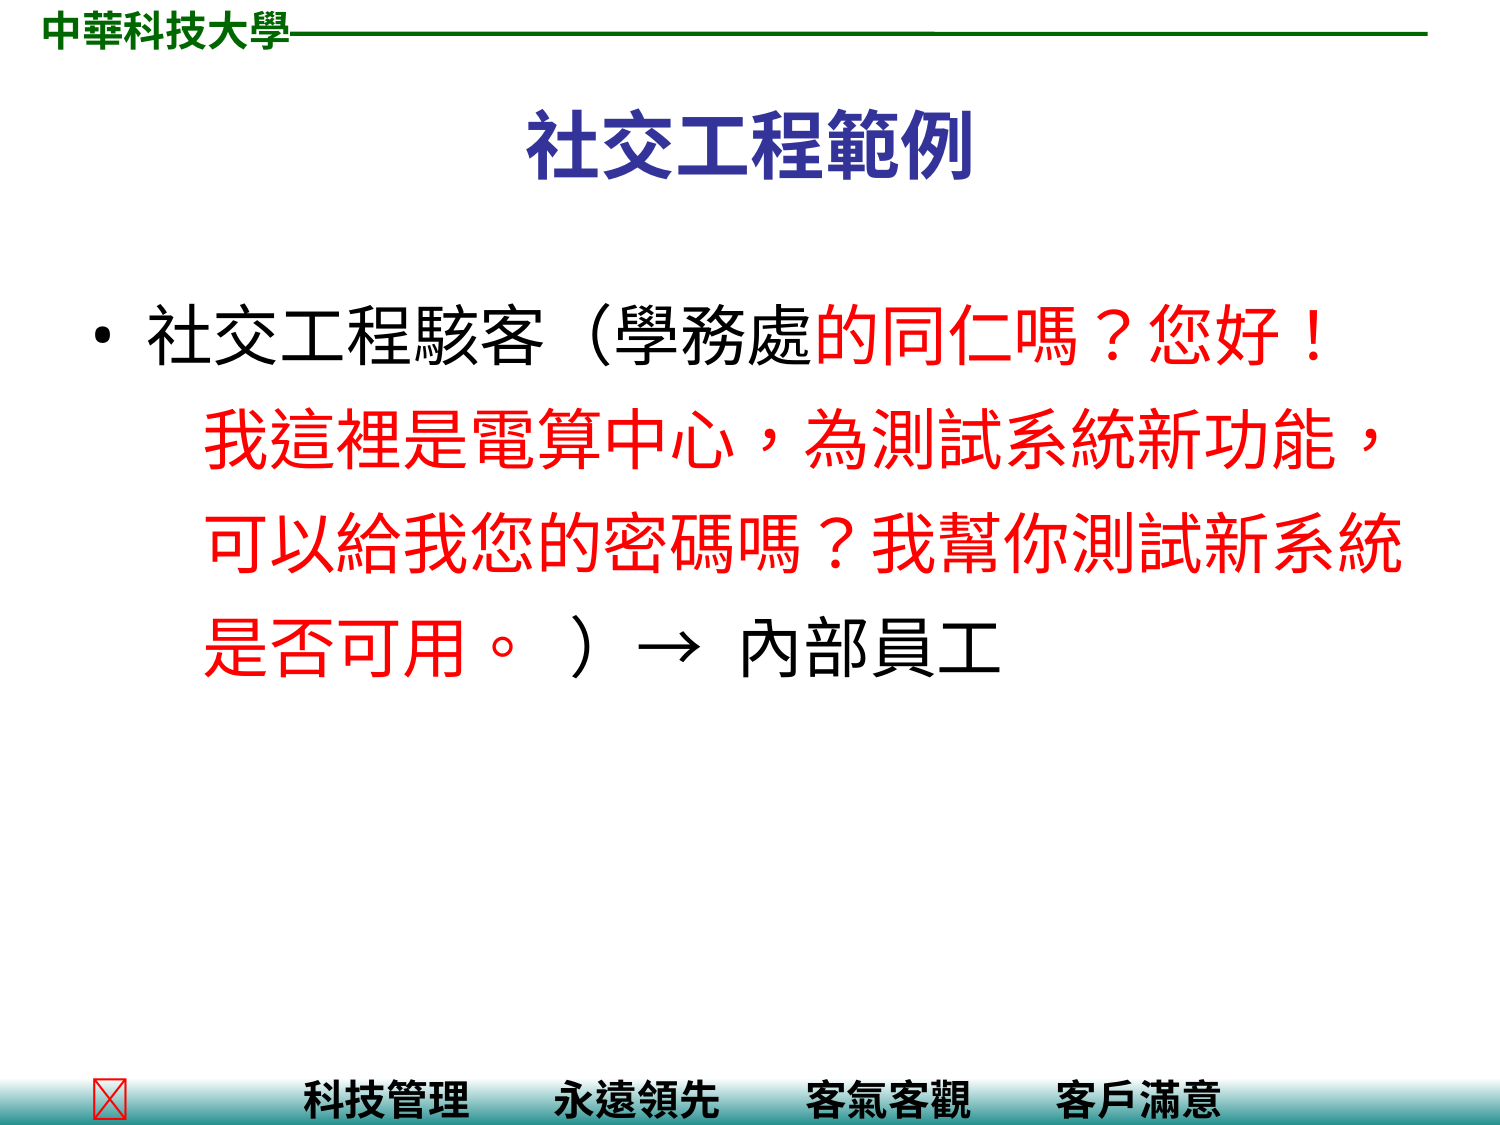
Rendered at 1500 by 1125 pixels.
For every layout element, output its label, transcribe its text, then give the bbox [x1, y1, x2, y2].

list 社交工程駭客（學務處的同仁嗎？您好！我這裡是電算中心，為測試系統新功能，可以給我您的密碼嗎？我幫你測試新系統是否可用。 ）→ 內部員工 [75, 262, 1426, 1005]
title 社交工程範例 [75, 50, 1426, 238]
